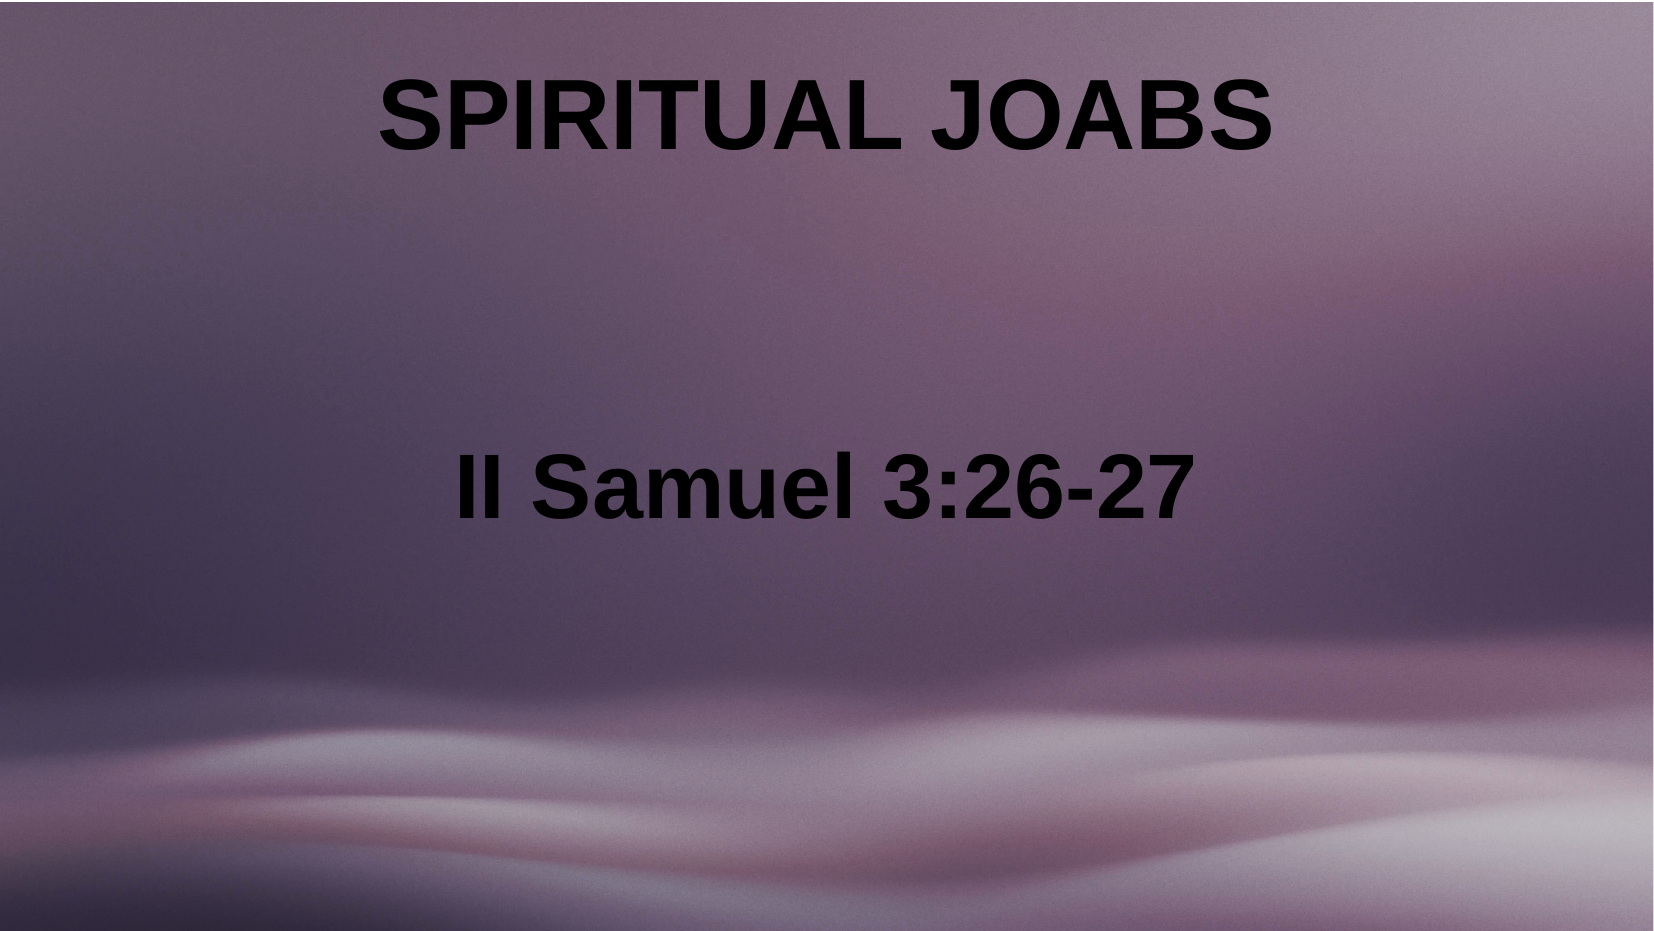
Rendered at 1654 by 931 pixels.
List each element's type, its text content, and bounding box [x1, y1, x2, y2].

subtitle II Samuel 3:26-27 [82, 217, 1571, 758]
title SPIRITUAL JOABS [82, 37, 1571, 193]
picture [0, 2, 1654, 931]
